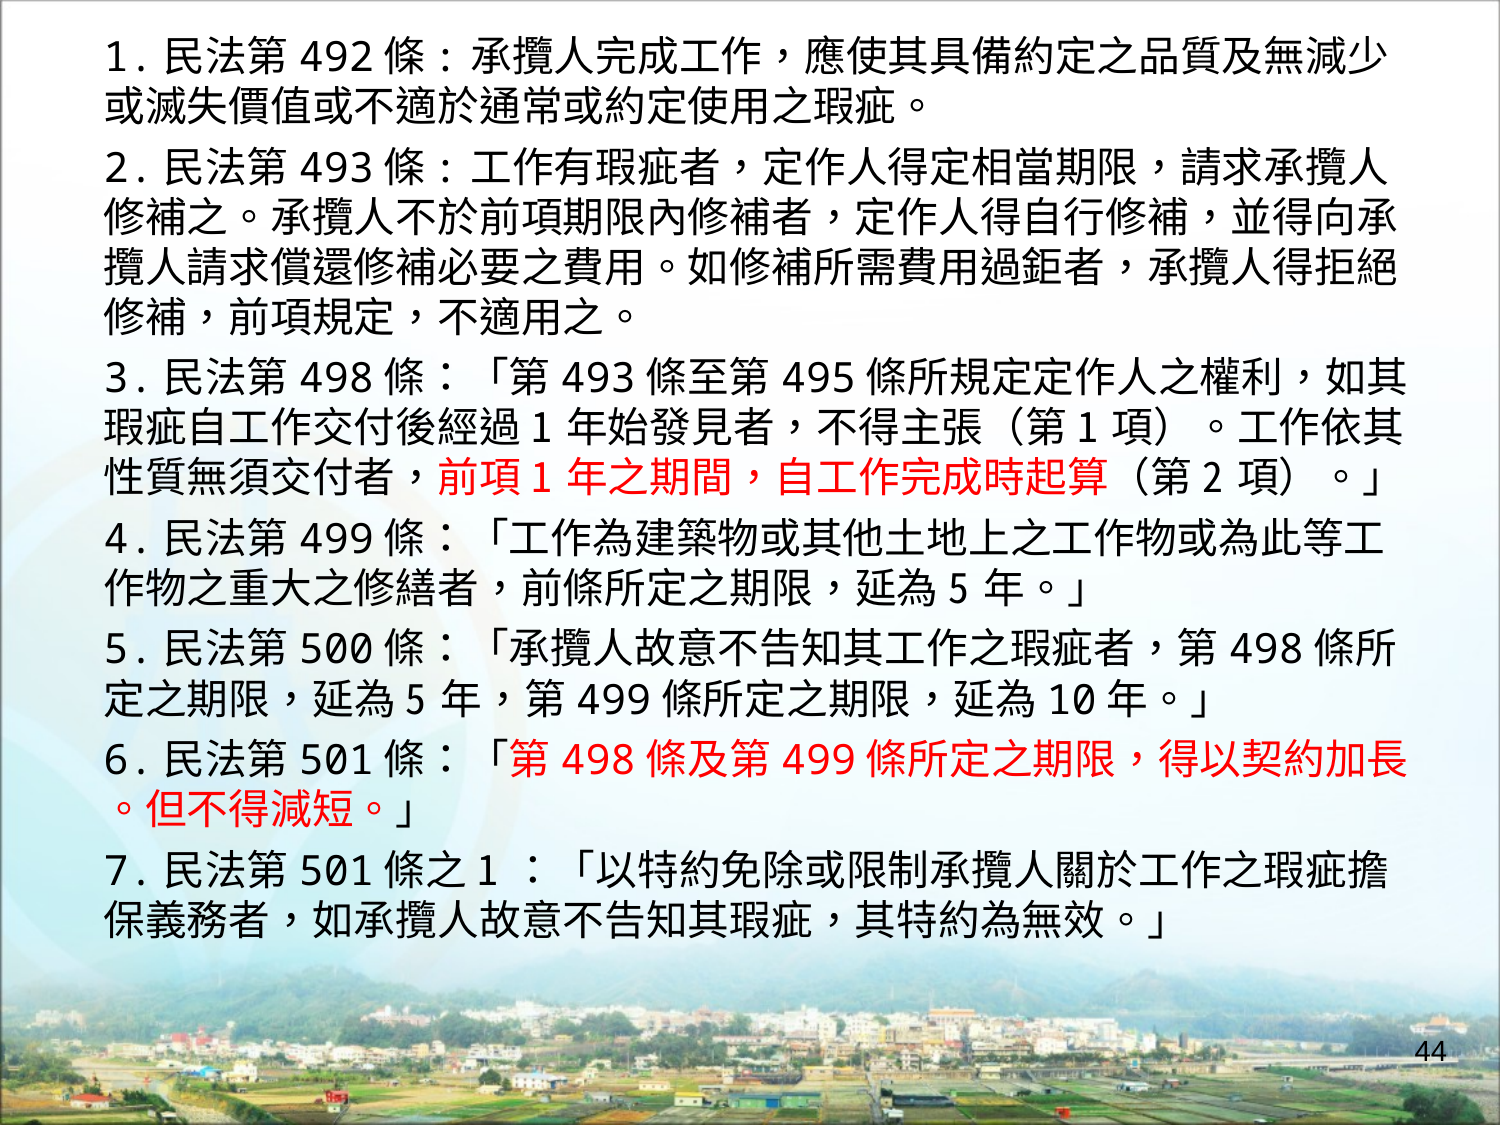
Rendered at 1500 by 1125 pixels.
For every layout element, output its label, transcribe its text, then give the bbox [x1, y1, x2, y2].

picture [0, 0, 1500, 1125]
text_box <編號> [1111, 1024, 1462, 1103]
list 1.民法第492條:承攬人完成工作，應使其具備約定之品質及無減少或滅失價值或不適於通常或約定使用之瑕疵。 2.民法第493條:工作有瑕疵者，定作人得定相當期限，請求承攬人修補之。承攬人不於前項期限內修補者，定作人得自行修補，並得向承攬人請求償還修補必要之費用。如修補所需費用過鉅者，承攬人得拒絕修補，前項規定，不適用之。 3.民法第498條：「第493條至第495條所規定定作人之權利，如其瑕疵自工作交付後經過1年始發見者，不得主張（第1項）。工作依其性質無須交付者，前項1年之期間，自工作完成時起算（第2項）。」 4.民法第499條：「工作為建築物或其他土地上之工作物或為此等工作物之重大之修繕者，前條所定之期限，延為5年。」 5.民法第500條：「承攬人故意不告知其工作之瑕疵者，第498條所定之期限，延為5年，第499條所定之期限，延為10年。」 6.民法第501條：「第498條及第499條所定之期限，得以契約加長。但不得減短。」 7.民法第501條之1：「以特約免除或限制承攬人關於工作之瑕疵擔保義務者，如承攬人故意不告知其瑕疵，其特約為無效。」 [88, 22, 1439, 977]
